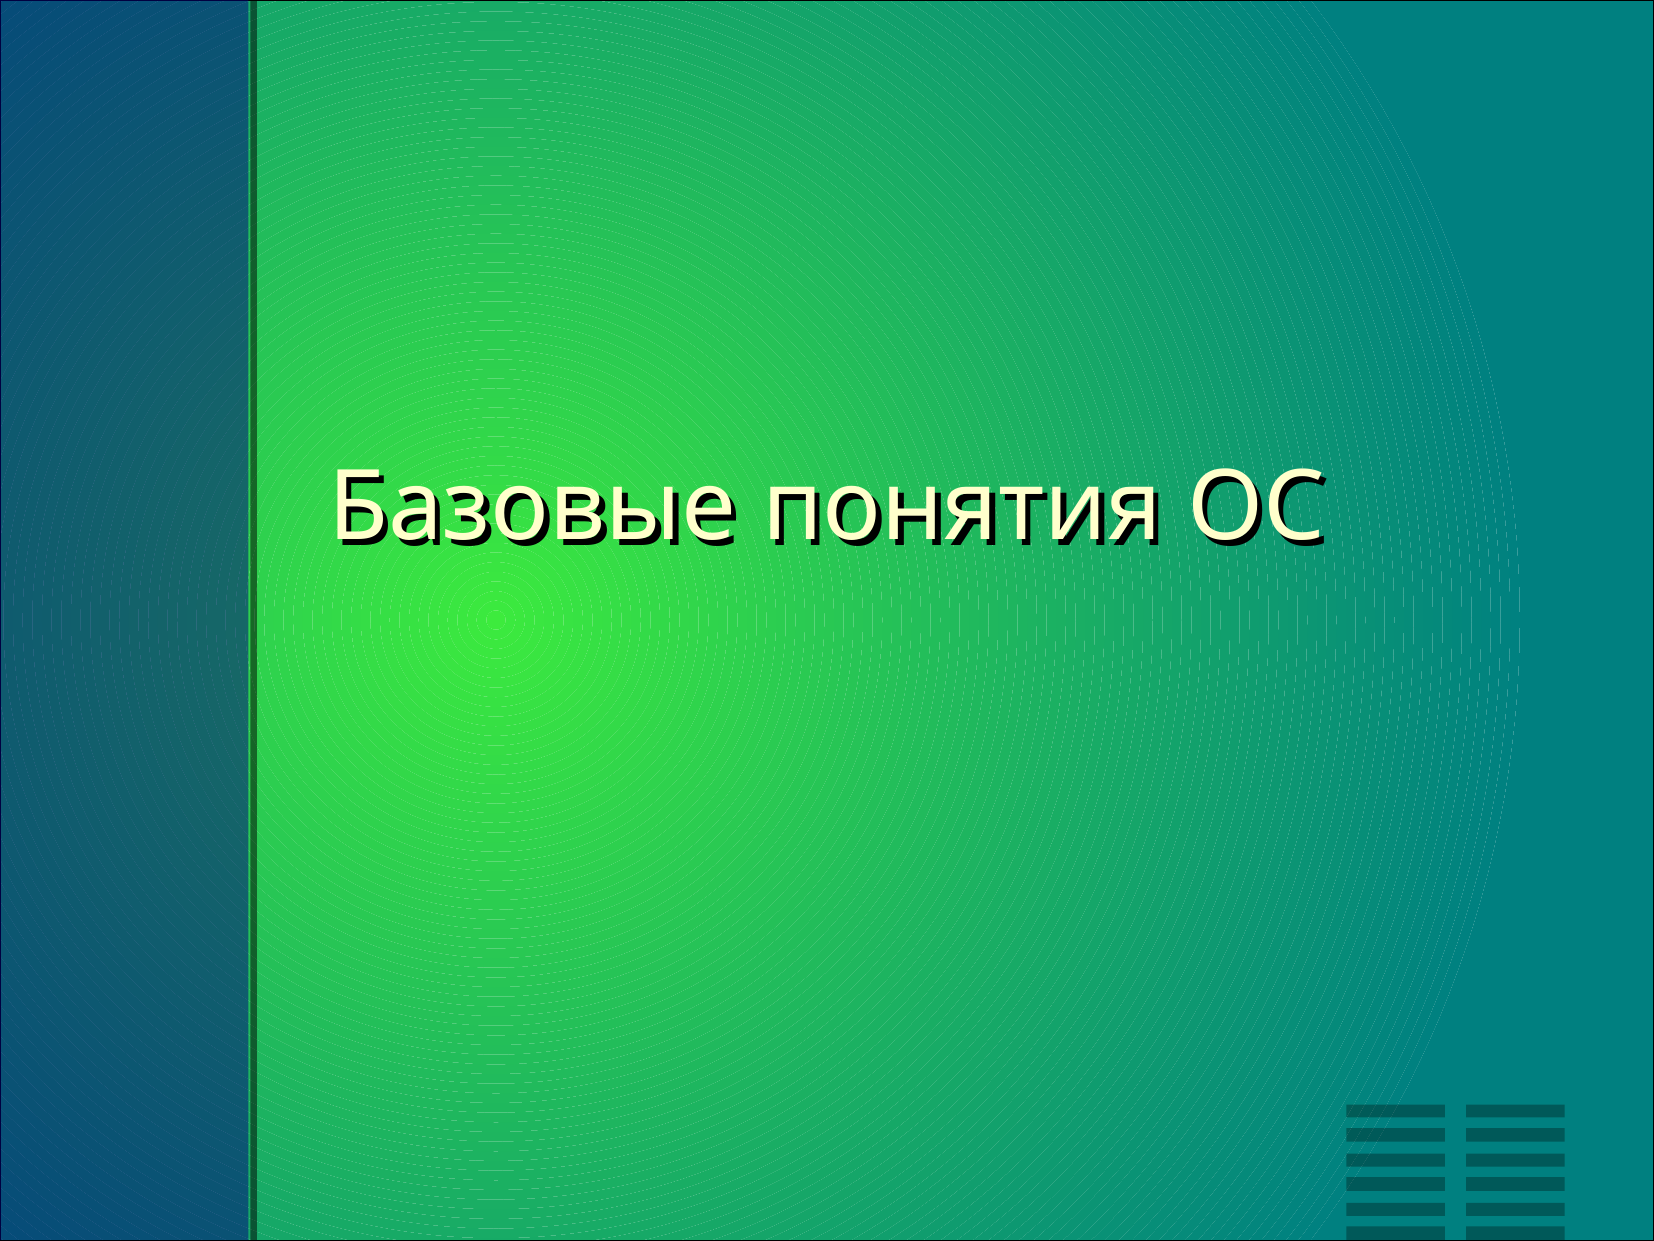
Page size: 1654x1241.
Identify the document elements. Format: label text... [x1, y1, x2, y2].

title Базовые понятия ОС [118, 295, 1536, 709]
